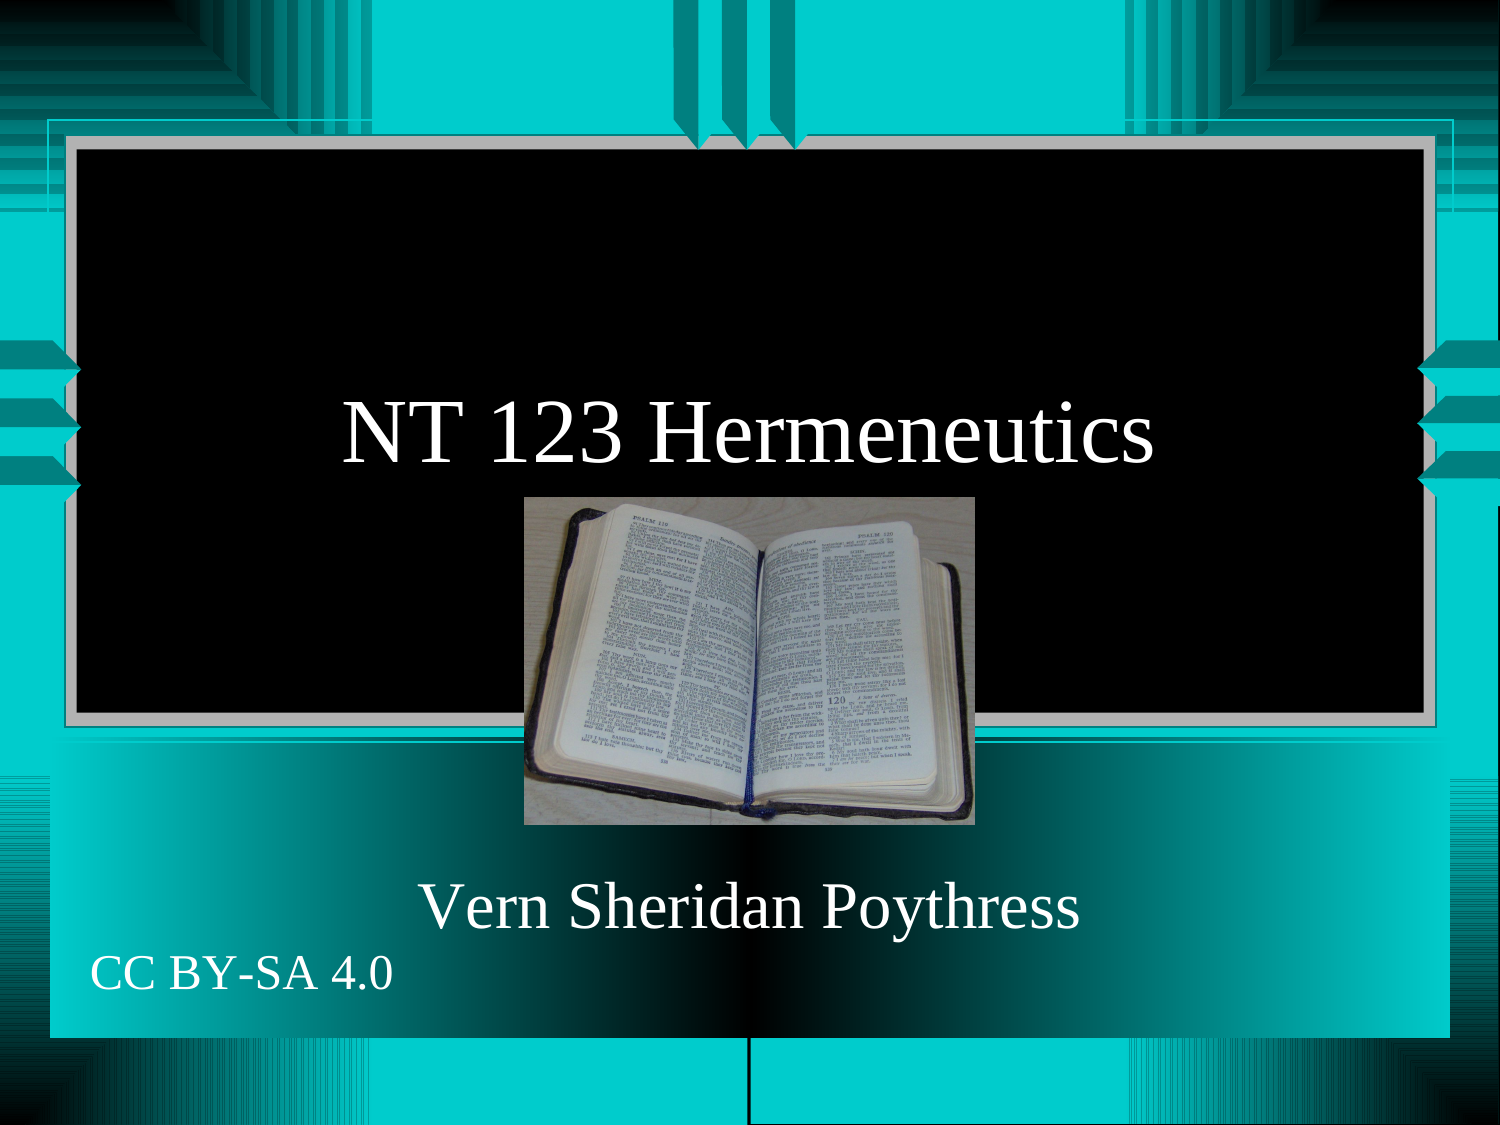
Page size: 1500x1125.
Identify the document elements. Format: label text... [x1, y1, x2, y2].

picture [524, 497, 975, 825]
text_box CC BY-SA 4.0 [75, 937, 413, 1008]
subtitle Vern Sheridan Poythress [224, 762, 1275, 1051]
title NT 123 Hermeneutics [112, 337, 1388, 525]
